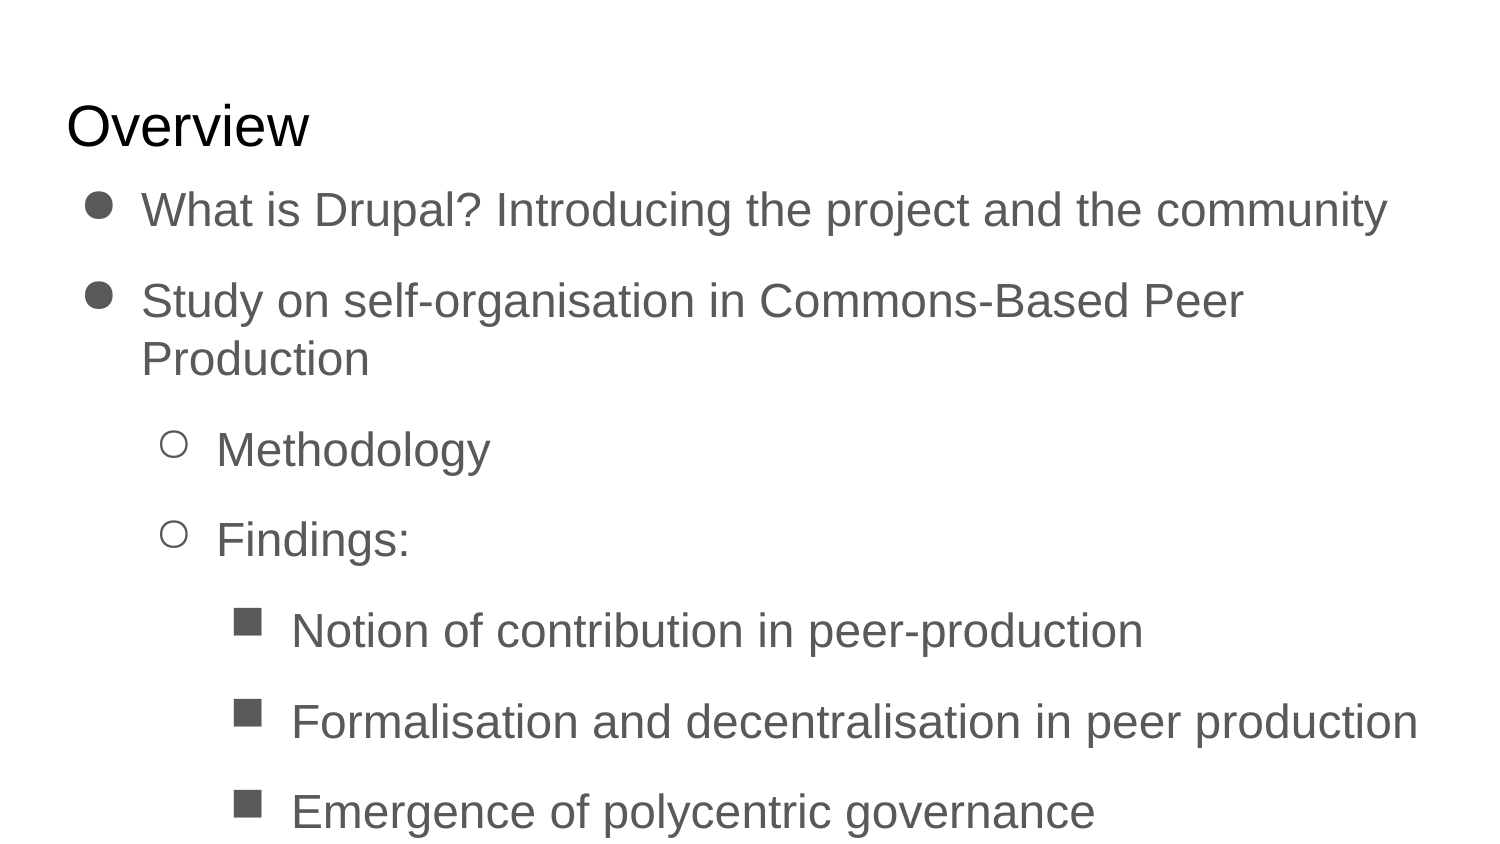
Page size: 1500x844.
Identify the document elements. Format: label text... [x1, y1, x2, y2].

title Overview [51, 72, 1449, 164]
list What is Drupal? Introducing the project and the community Study on self-organisation in Commons-Based Peer Production Methodology Findings: Notion of contribution in peer-production Formalisation and decentralisation in peer production Emergence of polycentric governance Conclusion & (tentative) implications for decidim.barcelona [51, 164, 1480, 725]
